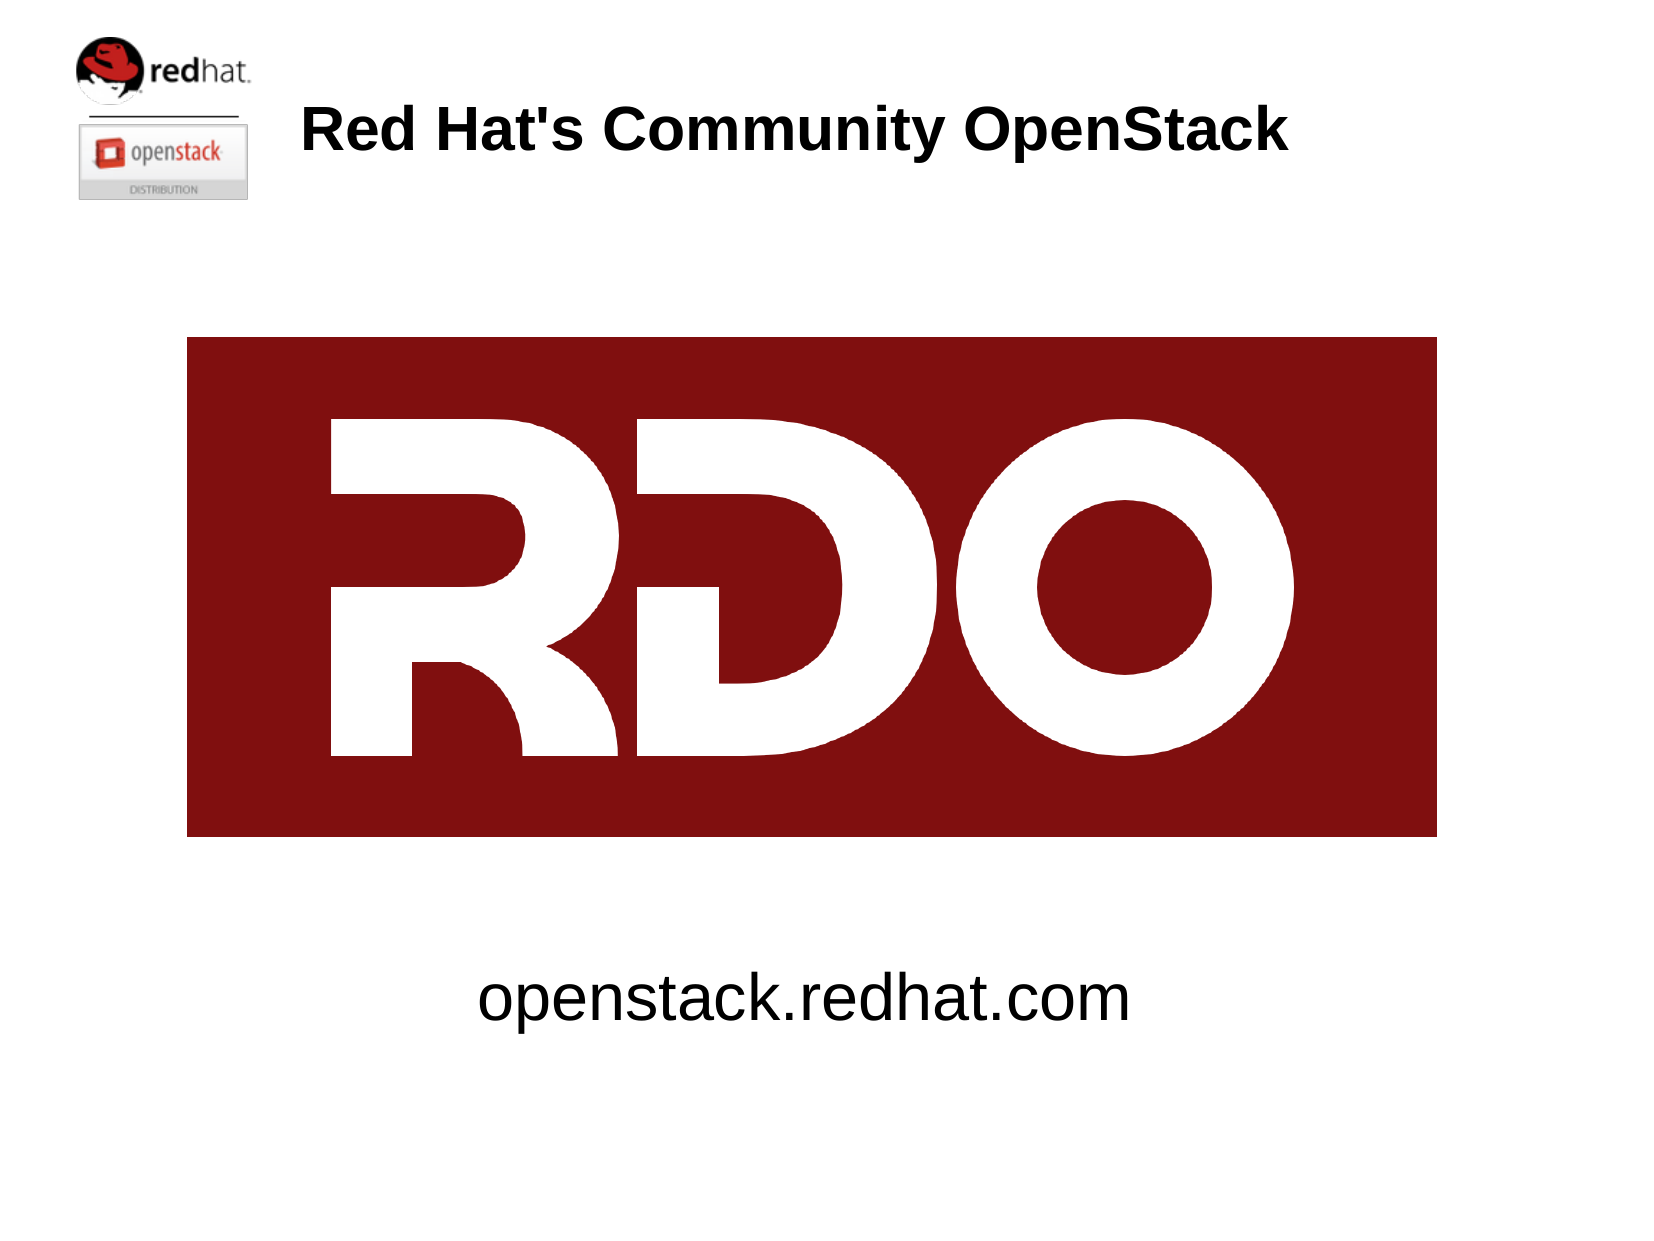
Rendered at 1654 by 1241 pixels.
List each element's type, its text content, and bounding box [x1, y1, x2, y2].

picture [75, 37, 252, 204]
text_box openstack.redhat.com [462, 952, 1151, 1043]
picture [187, 337, 1437, 837]
title Red Hat's Community OpenStack [300, 35, 1571, 223]
